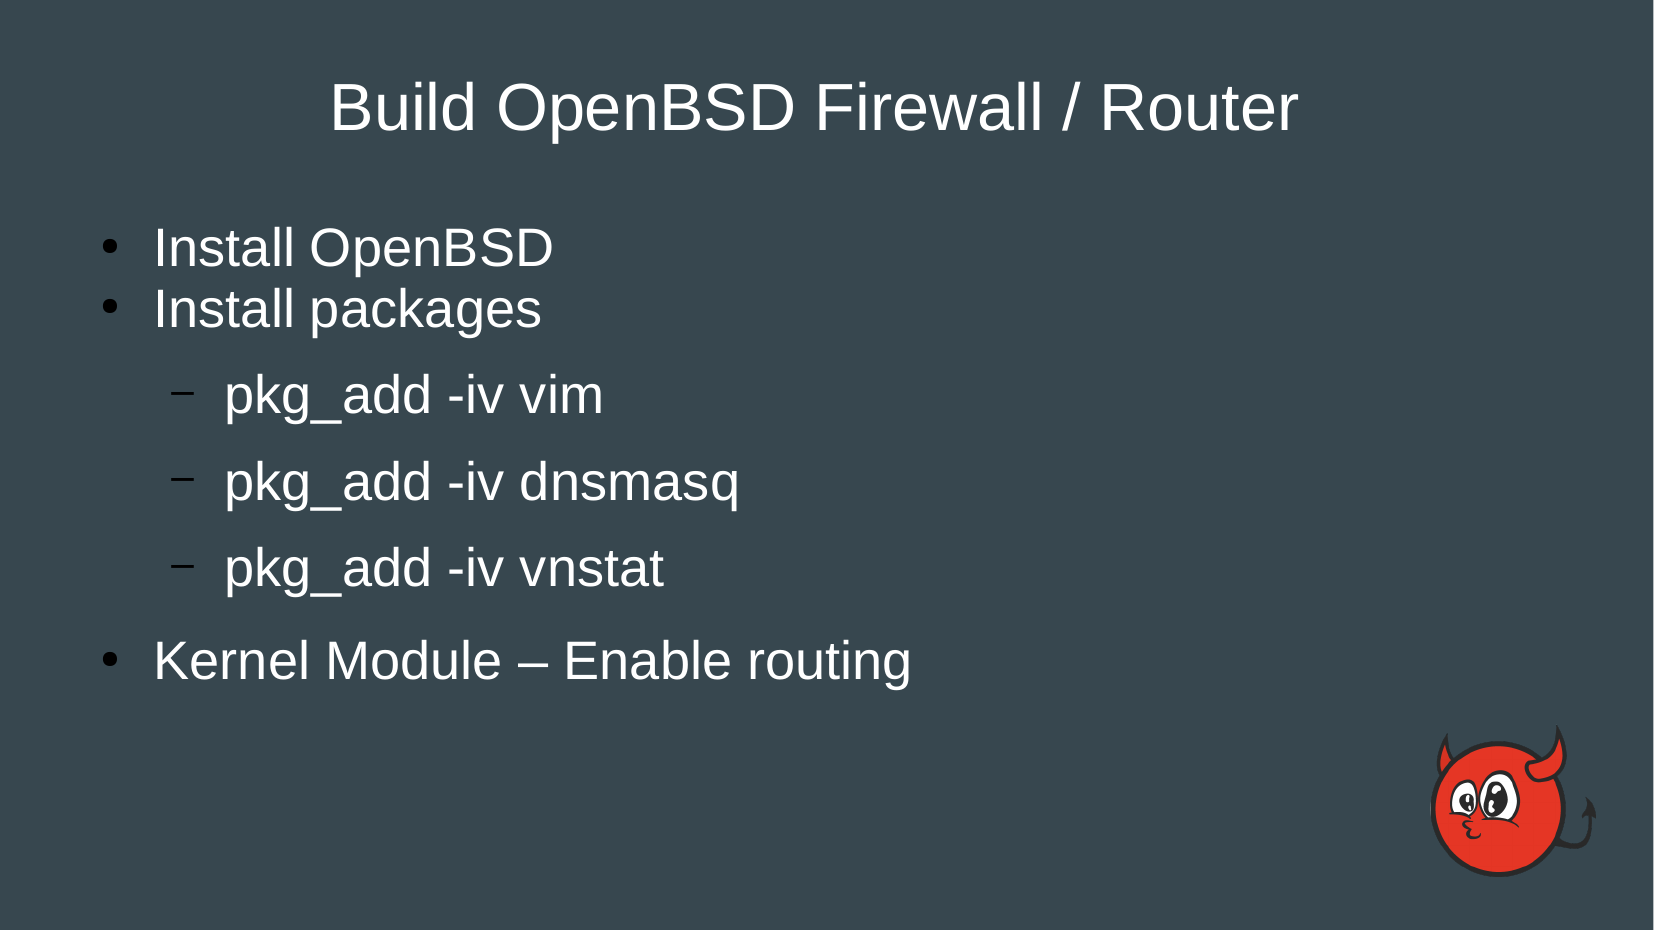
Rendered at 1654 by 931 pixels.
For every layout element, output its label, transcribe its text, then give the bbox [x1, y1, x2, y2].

list Install OpenBSD Install packages pkg_add -iv vim pkg_add -iv dnsmasq pkg_add -iv vnstat Kernel Module – Enable routing [82, 217, 1571, 757]
title Build OpenBSD Firewall / Router [105, 30, 1525, 186]
picture [1427, 717, 1598, 888]
